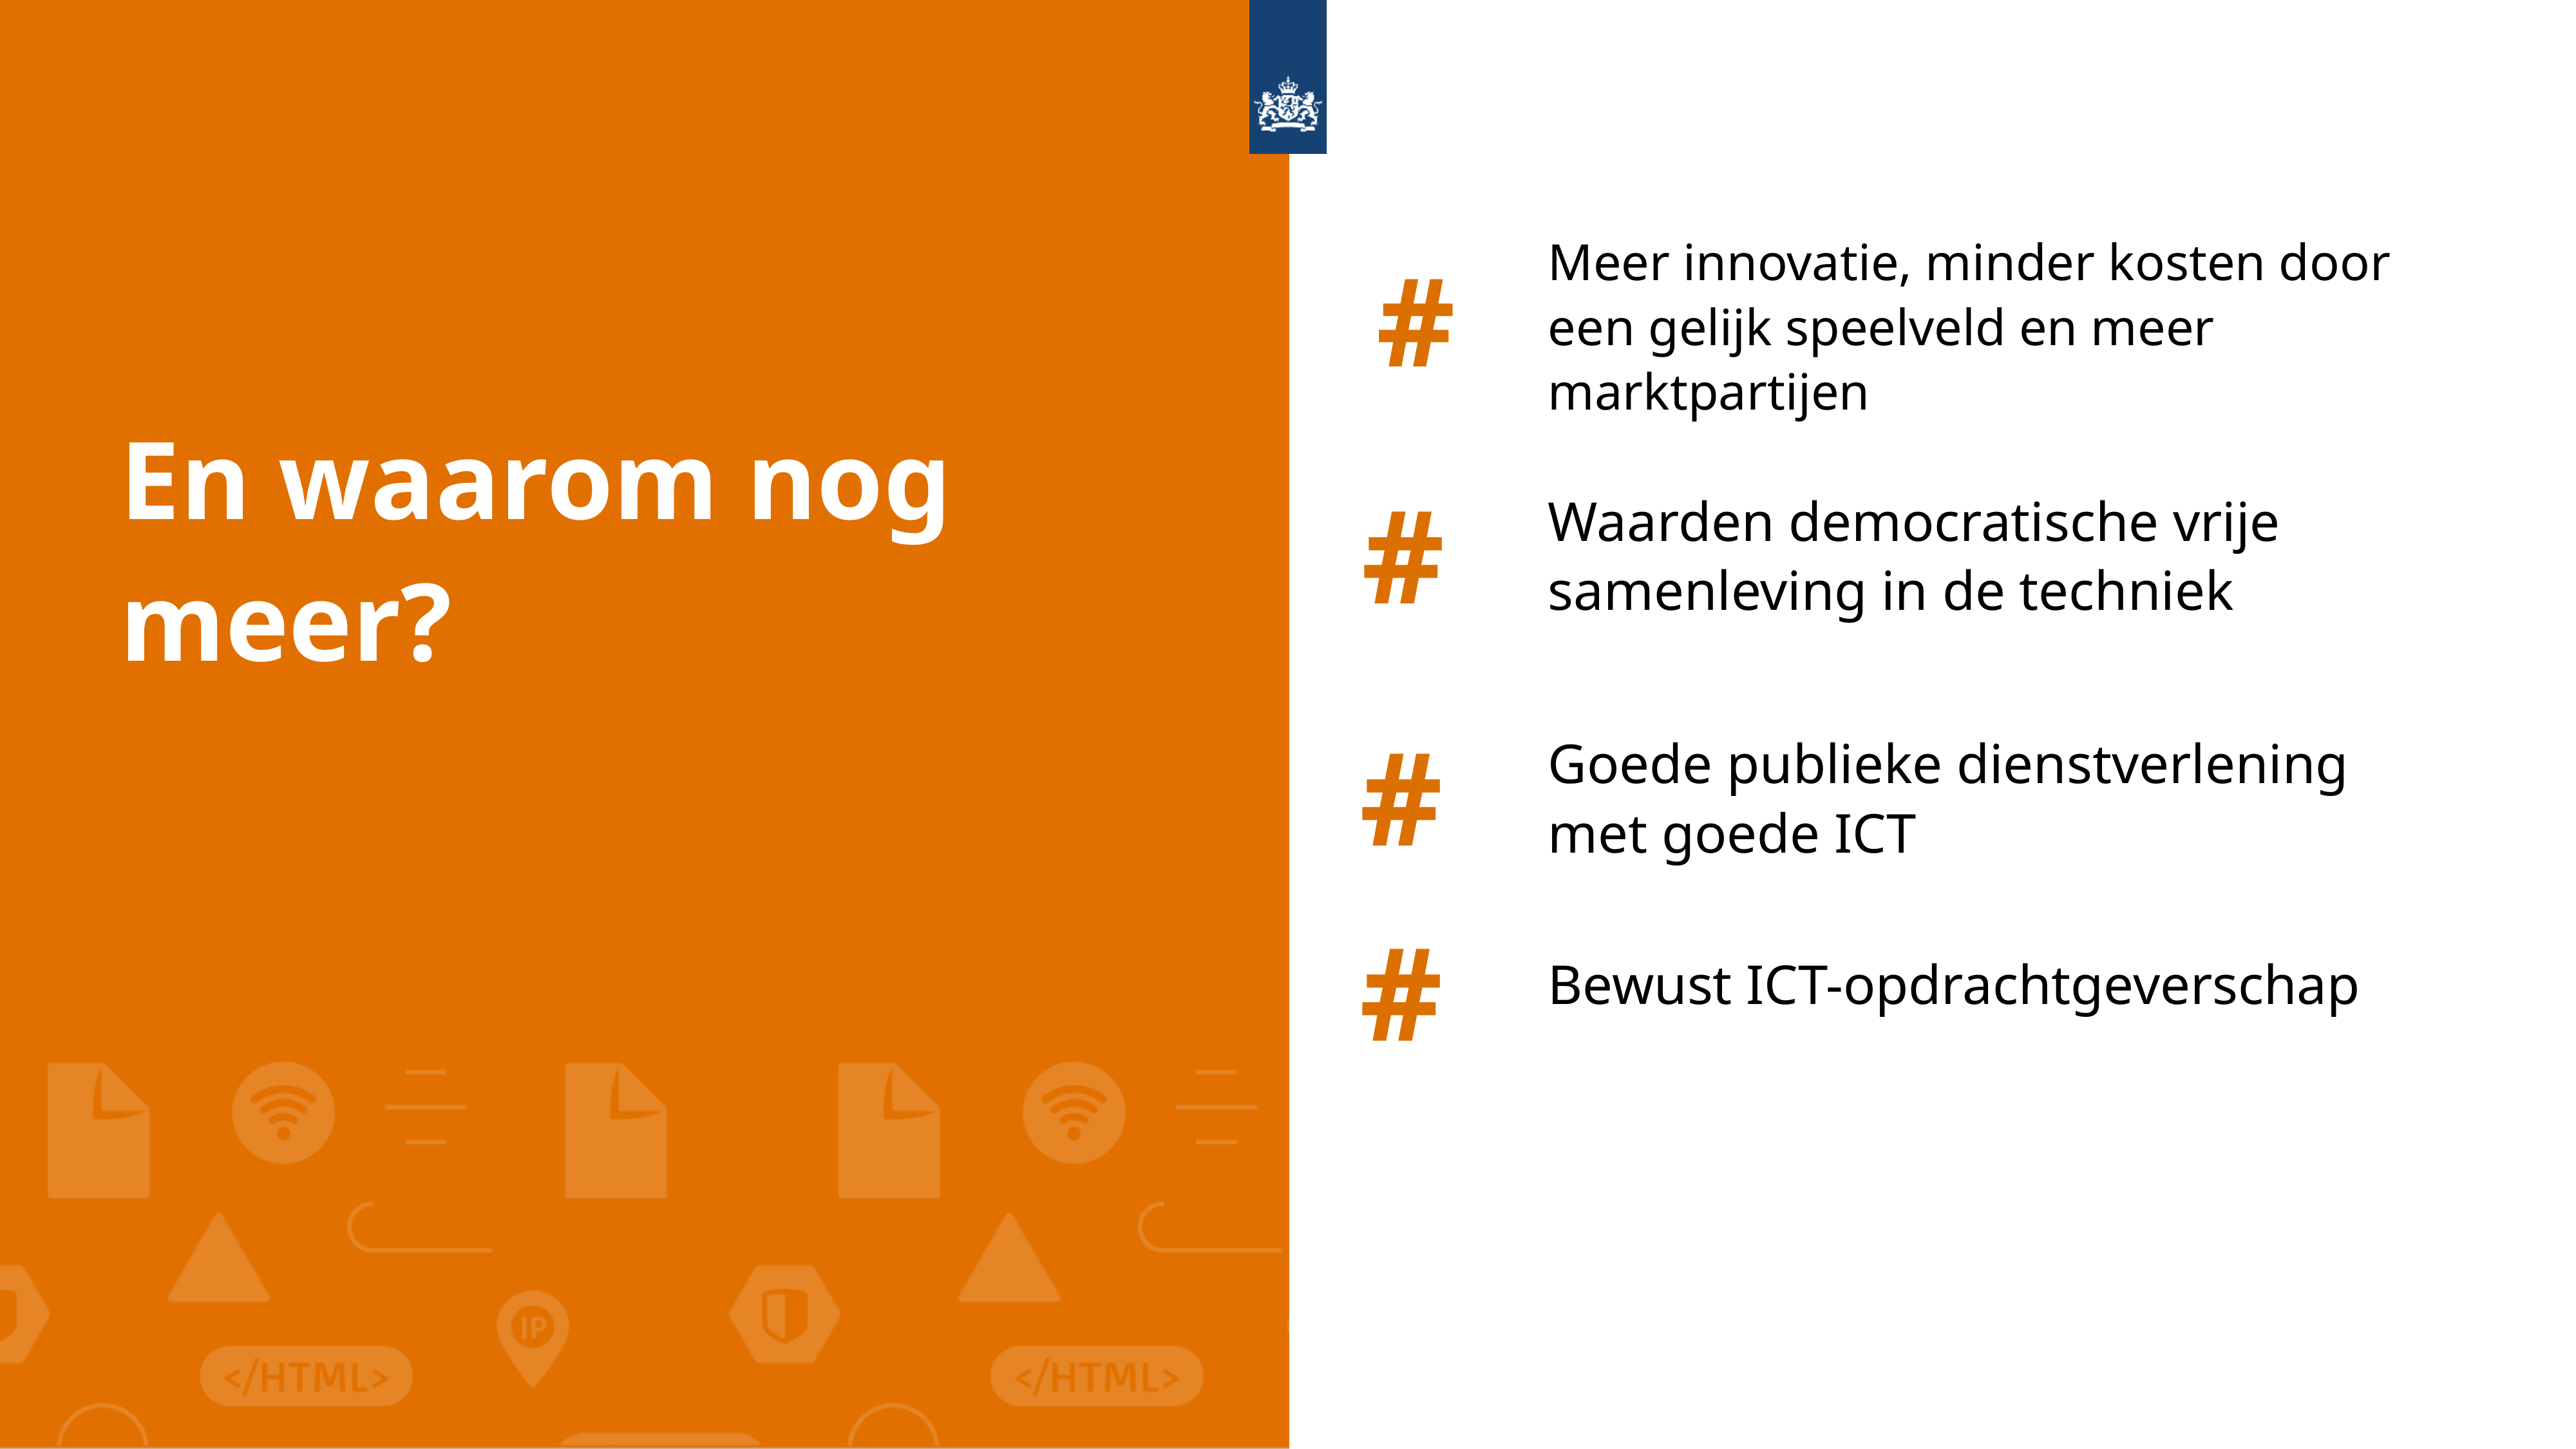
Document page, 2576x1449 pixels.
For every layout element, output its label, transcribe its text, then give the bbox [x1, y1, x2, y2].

title En waarom nog meer? [113, 285, 1134, 938]
text_box # [1350, 703, 1481, 870]
list Waarden democratische vrije samenleving in de techniek [1540, 474, 2437, 661]
list Meer innovatie, minder kosten door een gelijk speelveld en meer marktpartijen [1540, 218, 2437, 428]
list Goede publieke dienstverlening met goede ICT [1540, 717, 2437, 938]
list Bewust ICT-opdrachtgeverschap [1540, 938, 2437, 1086]
list # [1368, 237, 1514, 400]
text_box # [1350, 898, 1481, 1065]
text_box # [1352, 461, 1484, 628]
picture [0, 0, 1327, 1449]
